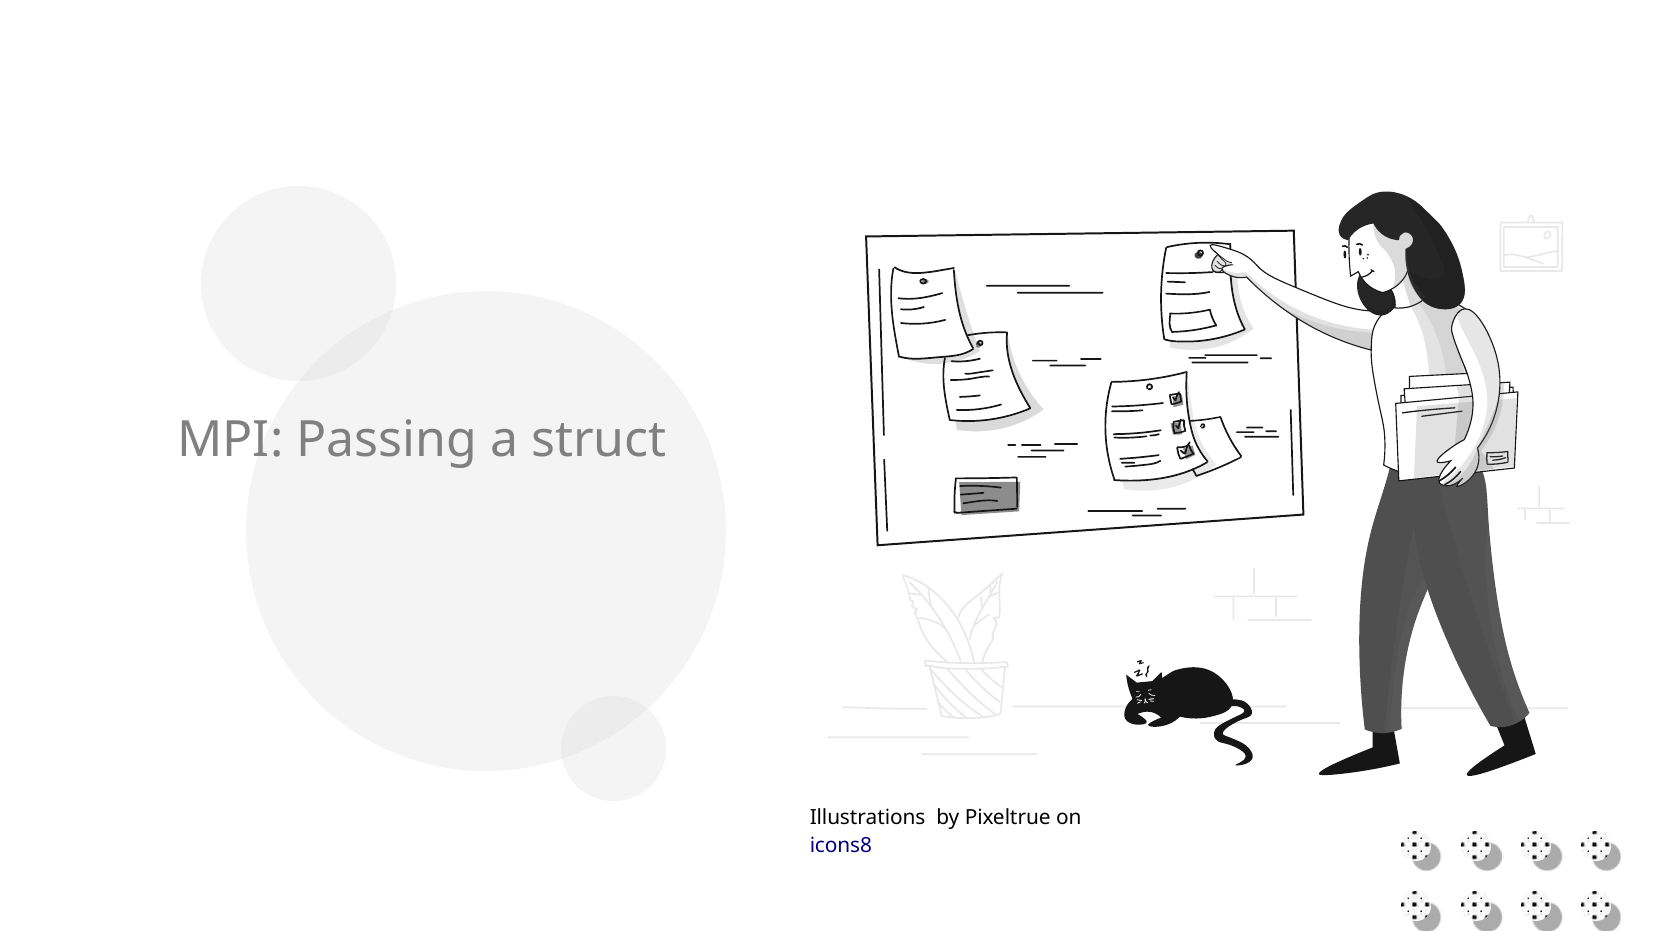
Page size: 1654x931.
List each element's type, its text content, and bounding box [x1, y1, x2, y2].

subtitle MPI: Passing a struct [76, 76, 768, 797]
picture [1460, 830, 1492, 862]
picture [1520, 890, 1552, 922]
picture [1581, 830, 1612, 862]
picture [1580, 890, 1612, 922]
picture [1461, 890, 1492, 922]
picture [1520, 831, 1552, 862]
picture [1400, 830, 1432, 862]
picture [1400, 891, 1432, 922]
